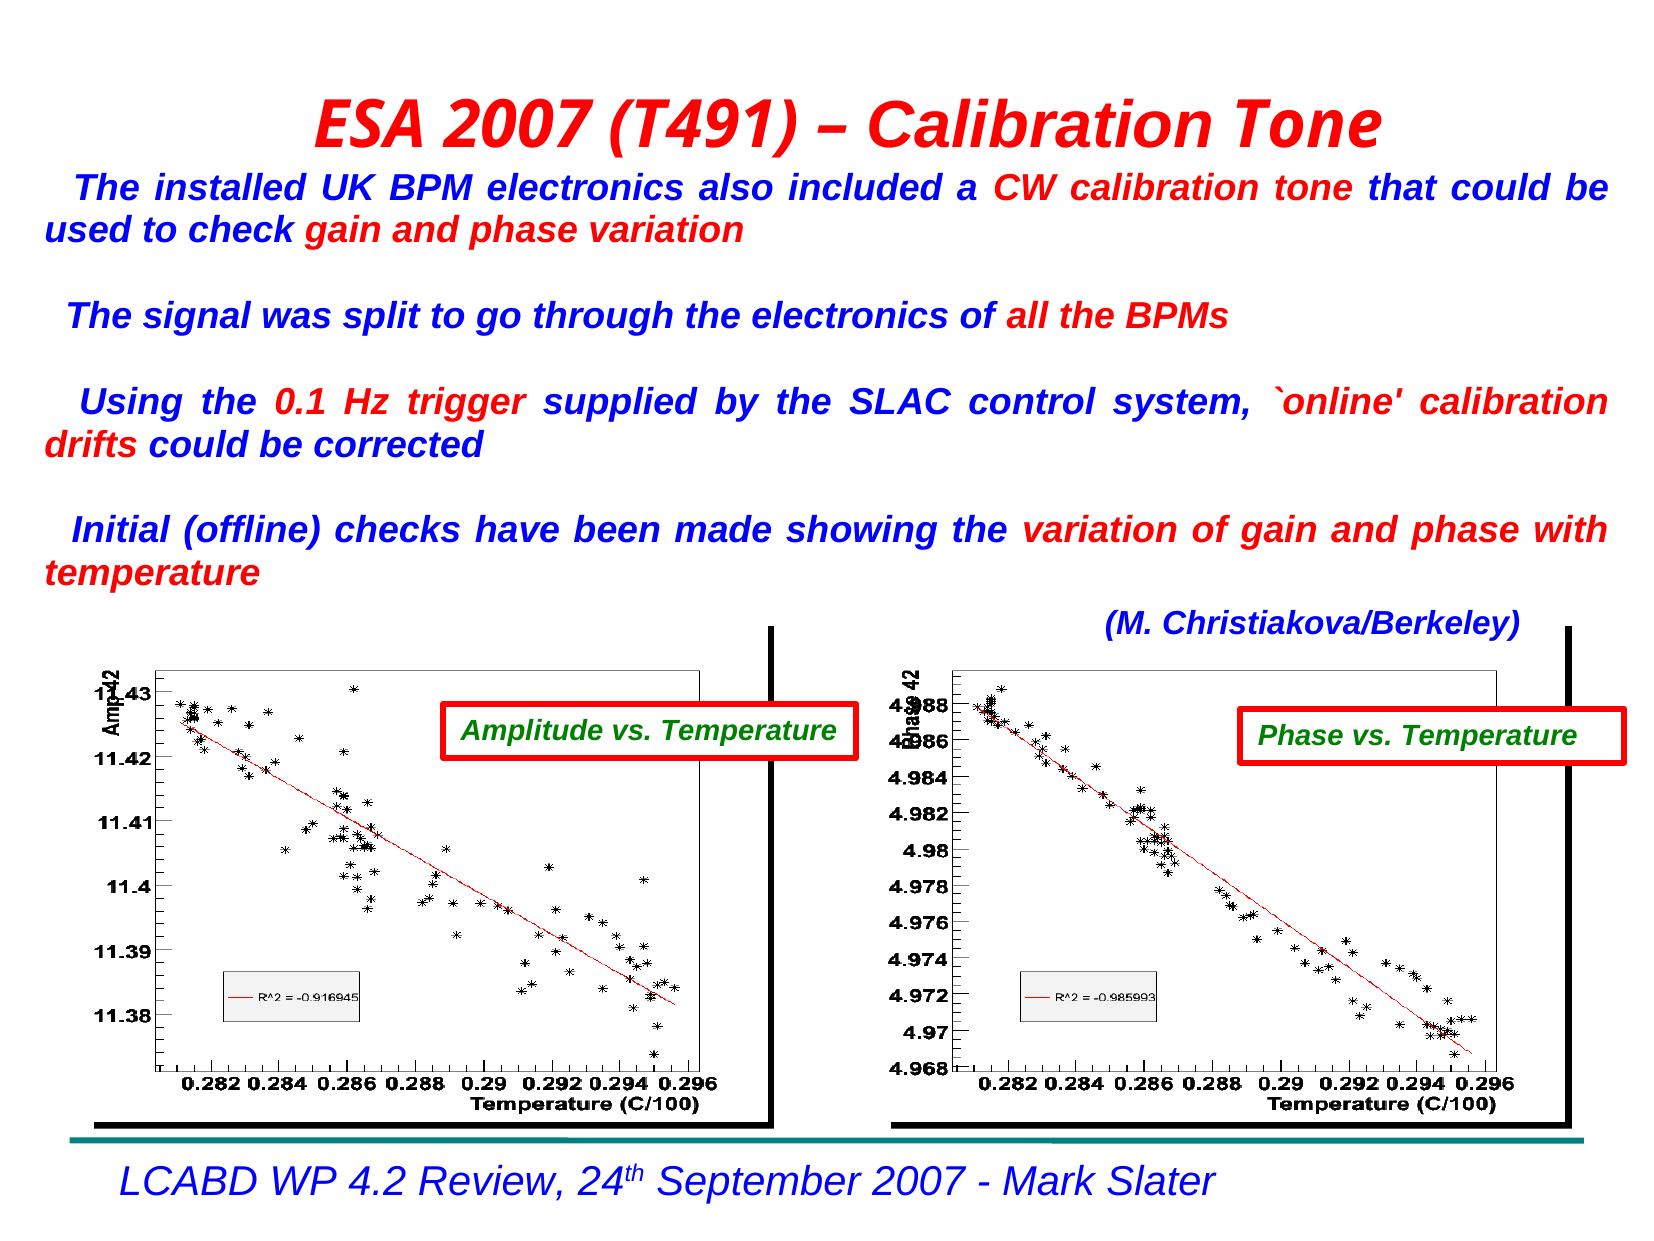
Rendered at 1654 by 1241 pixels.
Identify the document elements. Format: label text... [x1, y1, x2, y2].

text_box Phase vs. Temperature [1240, 708, 1625, 763]
text_box Amplitude vs. Temperature [442, 703, 857, 758]
text_box The installed UK BPM electronics also included a CW calibration tone that could be used to check gain and phase variation The signal was split to go through the electronics of all the BPMs Using the 0.1 Hz trigger supplied by the SLAC control system, `online' calibration drifts could be corrected Initial (offline) checks have been made showing the variation of gain and phase with temperature [29, 157, 1625, 611]
picture [885, 620, 1565, 1123]
picture [88, 620, 768, 1123]
text_box ESA 2007 (T491) – Calibration Tone [313, 74, 1384, 168]
text_box LCABD WP 4.2 Review, 24th September 2007 - Mark Slater [118, 1156, 1566, 1205]
text_box (M. Christiakova/Berkeley) [1090, 597, 1536, 650]
